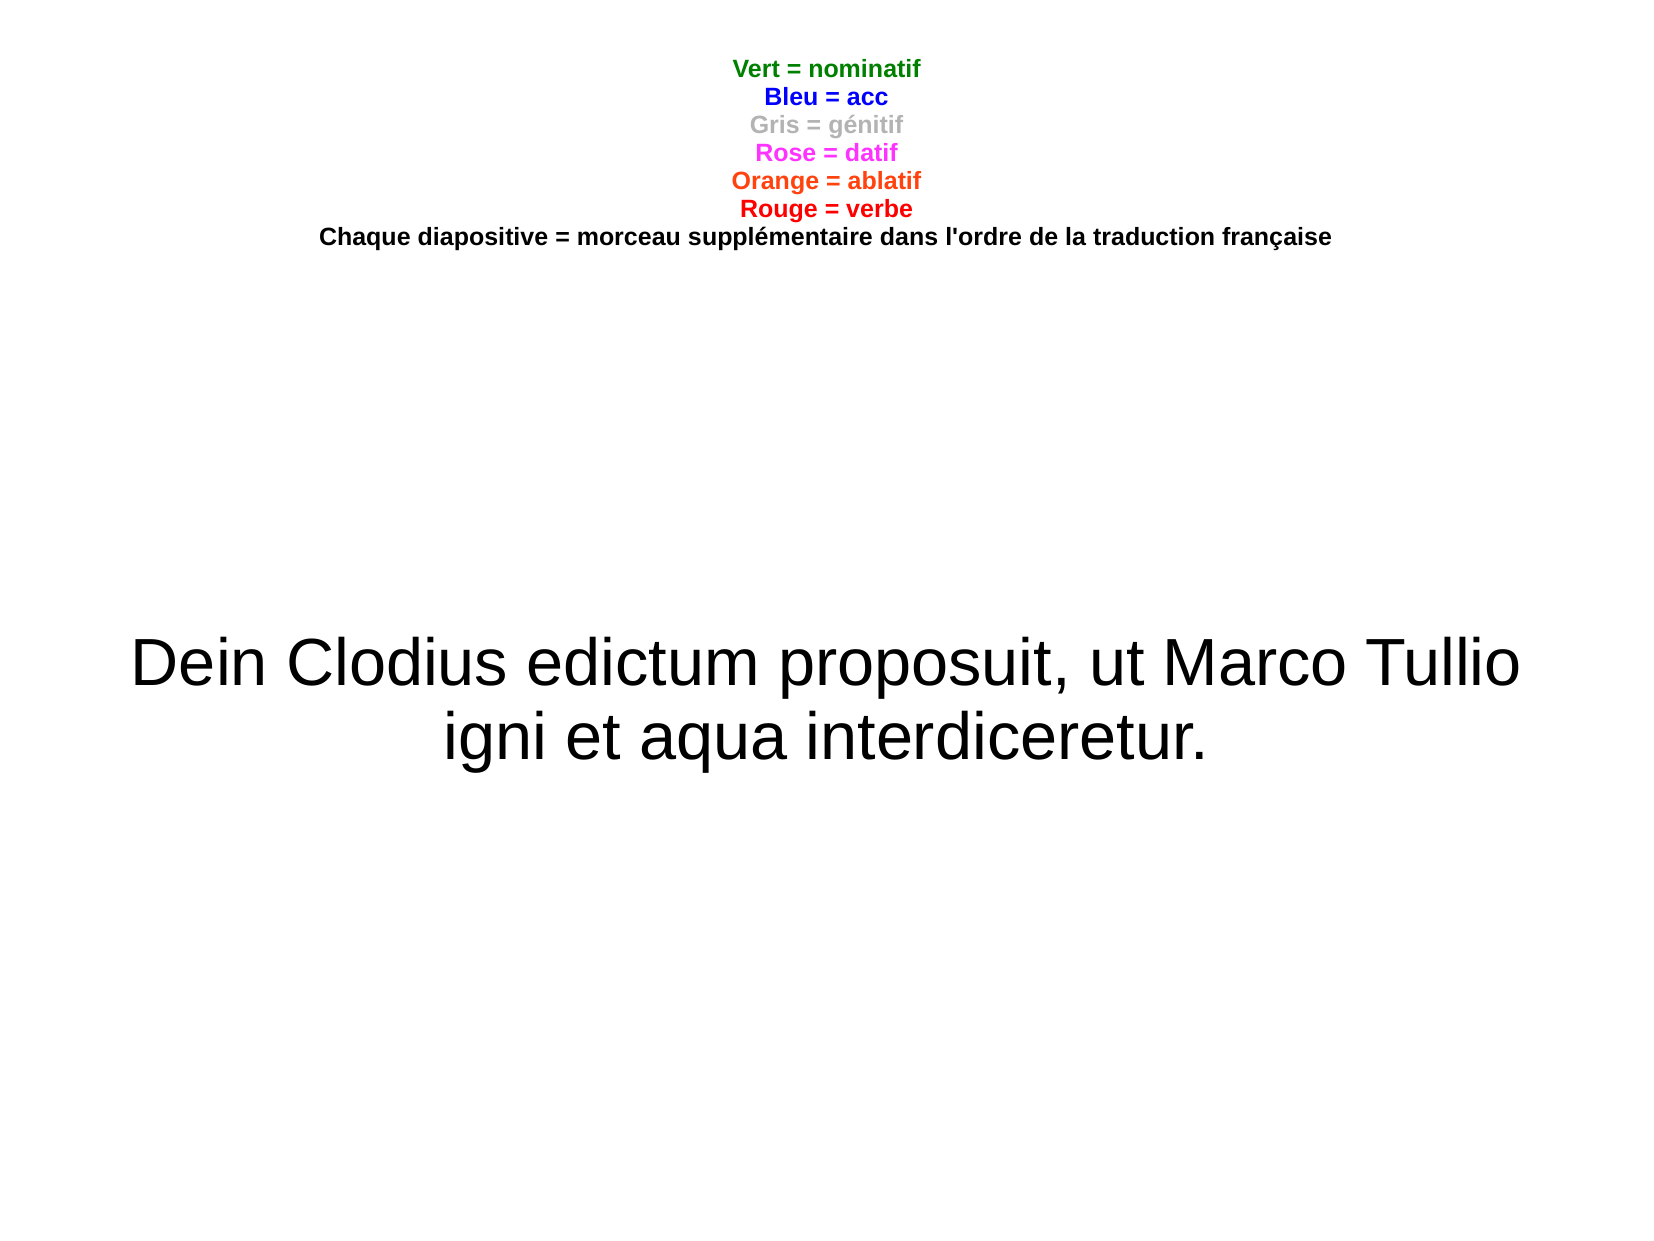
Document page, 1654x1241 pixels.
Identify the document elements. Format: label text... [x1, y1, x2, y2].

title Vert = nominatif Bleu = acc Gris = génitif Rose = datif Orange = ablatif Rouge = verbe Chaque diapositive = morceau supplémentaire dans l'ordre de la traduction française [82, 49, 1571, 257]
subtitle Dein Clodius edictum proposuit, ut Marco Tullio igni et aqua interdiceretur. [82, 290, 1571, 1109]
